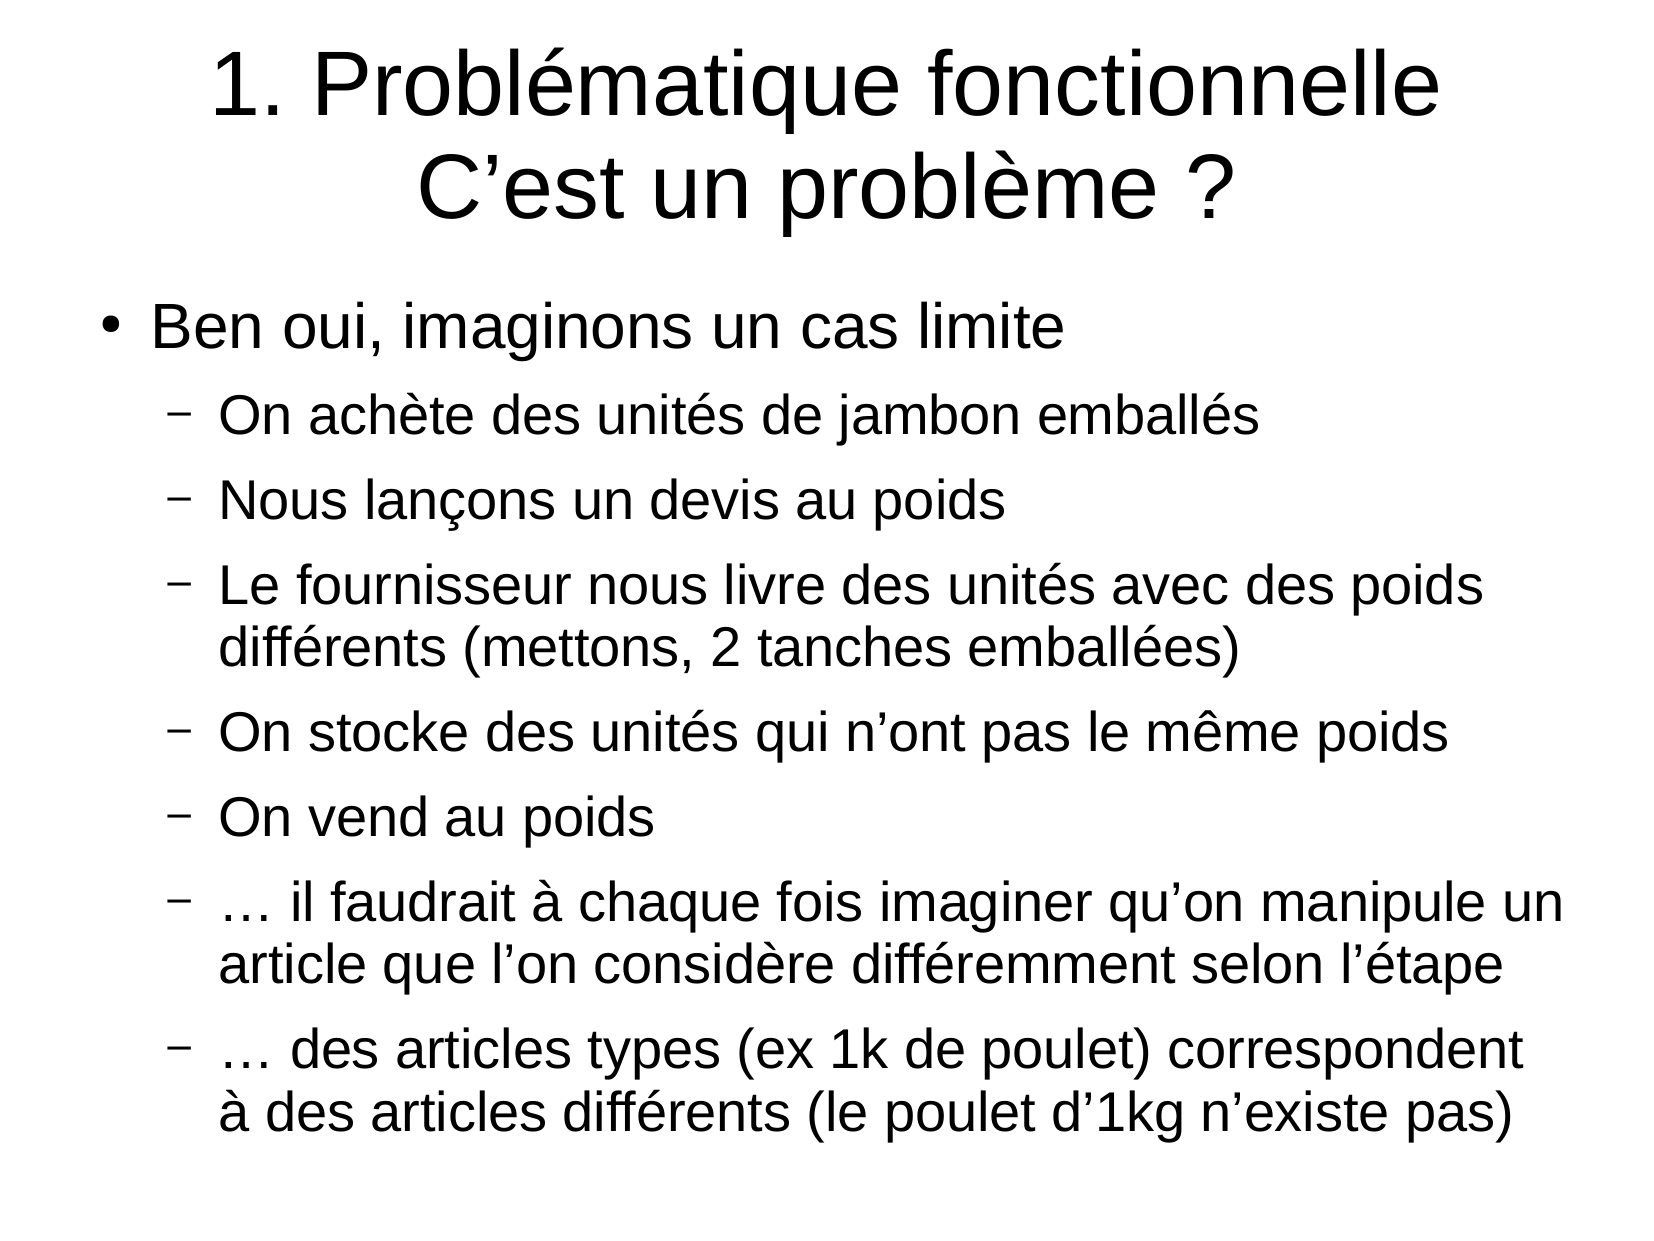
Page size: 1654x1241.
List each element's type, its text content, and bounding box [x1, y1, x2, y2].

list Ben oui, imaginons un cas limite On achète des unités de jambon emballés Nous lançons un devis au poids Le fournisseur nous livre des unités avec des poids différents (mettons, 2 tanches emballées) On stocke des unités qui n’ont pas le même poids On vend au poids … il faudrait à chaque fois imaginer qu’on manipule un article que l’on considère différemment selon l’étape … des articles types (ex 1k de poulet) correspondent à des articles différents (le poulet d’1kg n’existe pas) [82, 290, 1571, 1205]
title 1. Problématique fonctionnelle C’est un problème ? [82, 31, 1571, 239]
